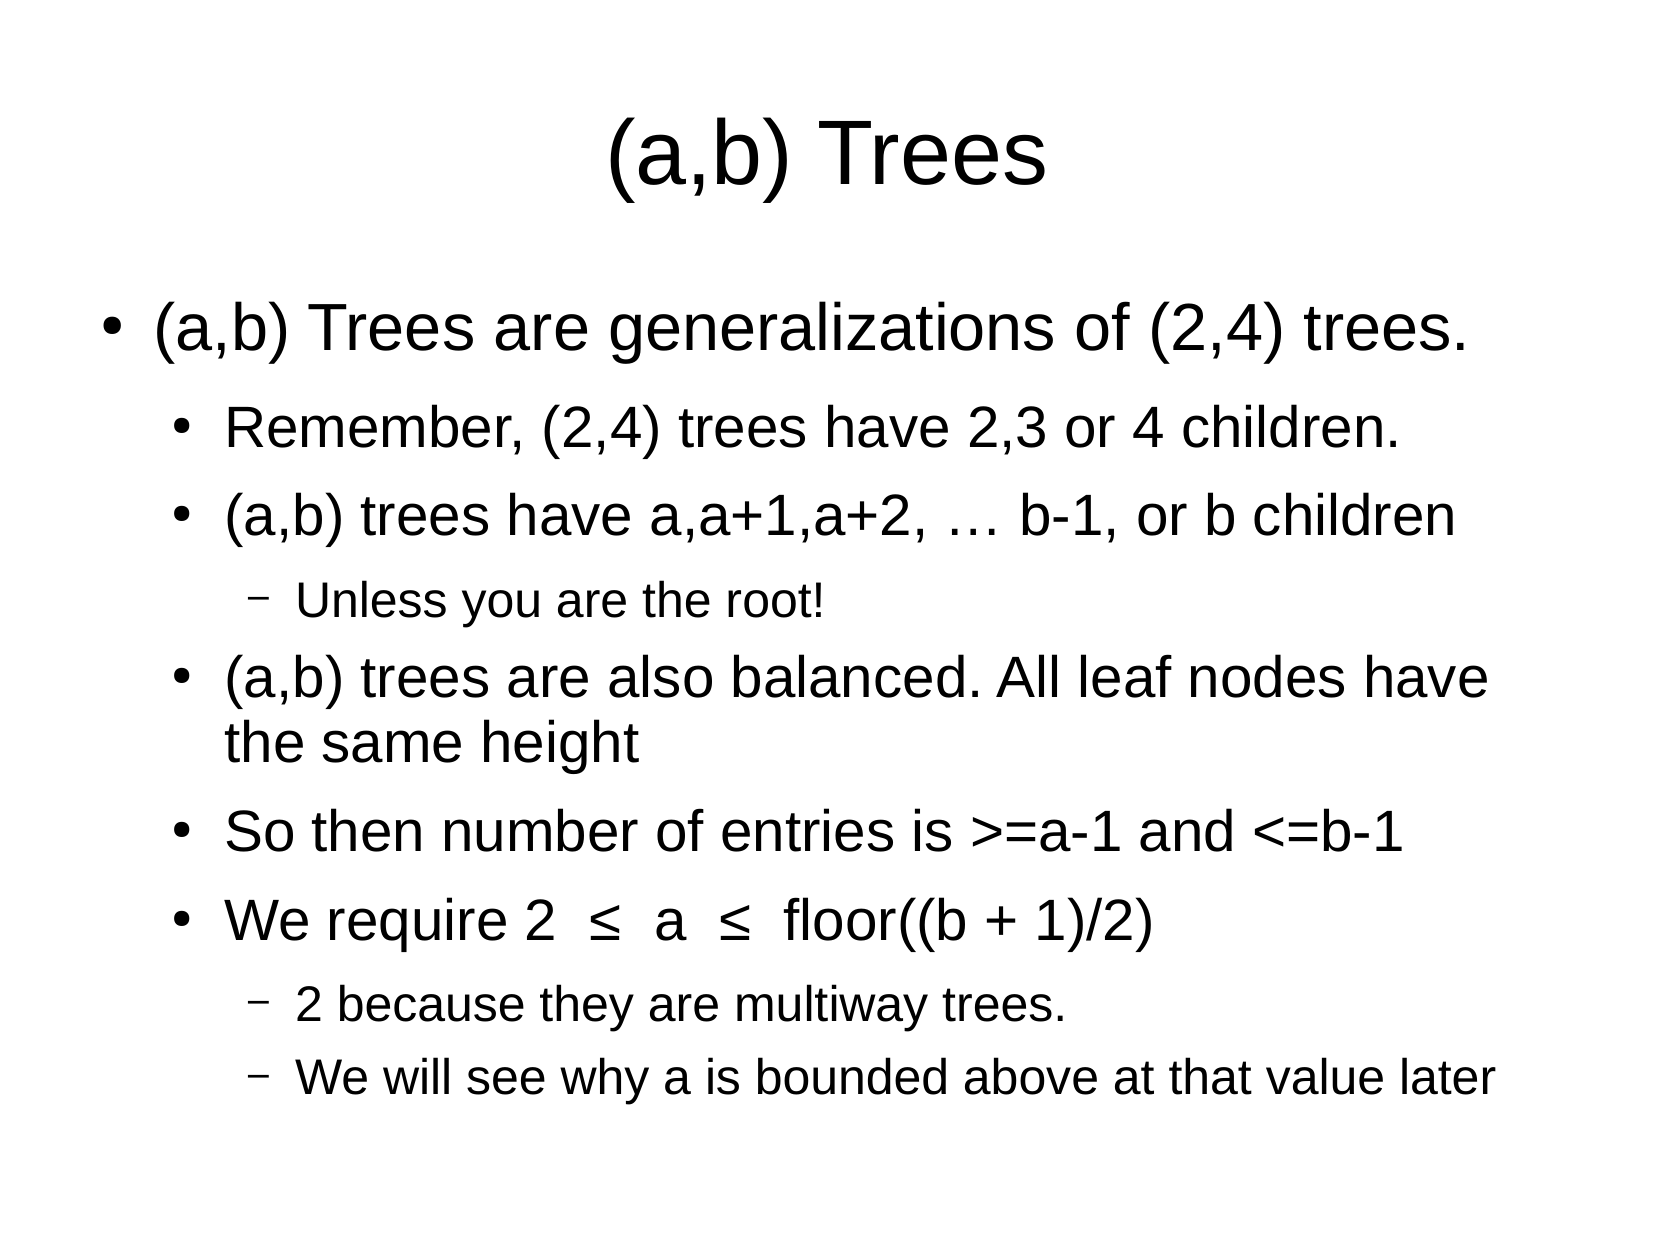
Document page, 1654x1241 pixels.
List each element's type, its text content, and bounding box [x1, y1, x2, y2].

title (a,b) Trees [82, 49, 1571, 257]
chart [796, 888, 915, 948]
list (a,b) Trees are generalizations of (2,4) trees. Remember, (2,4) trees have 2,3 or 4 children. (a,b) trees have a,a+1,a+2, … b-1, or b children Unless you are the root! (a,b) trees are also balanced. All leaf nodes have the same height So then number of entries is >=a-1 and <=b-1 We require 2 ≤ a ≤ floor((b + 1)/2) 2 because they are multiway trees. We will see why a is bounded above at that value later [82, 290, 1571, 1106]
